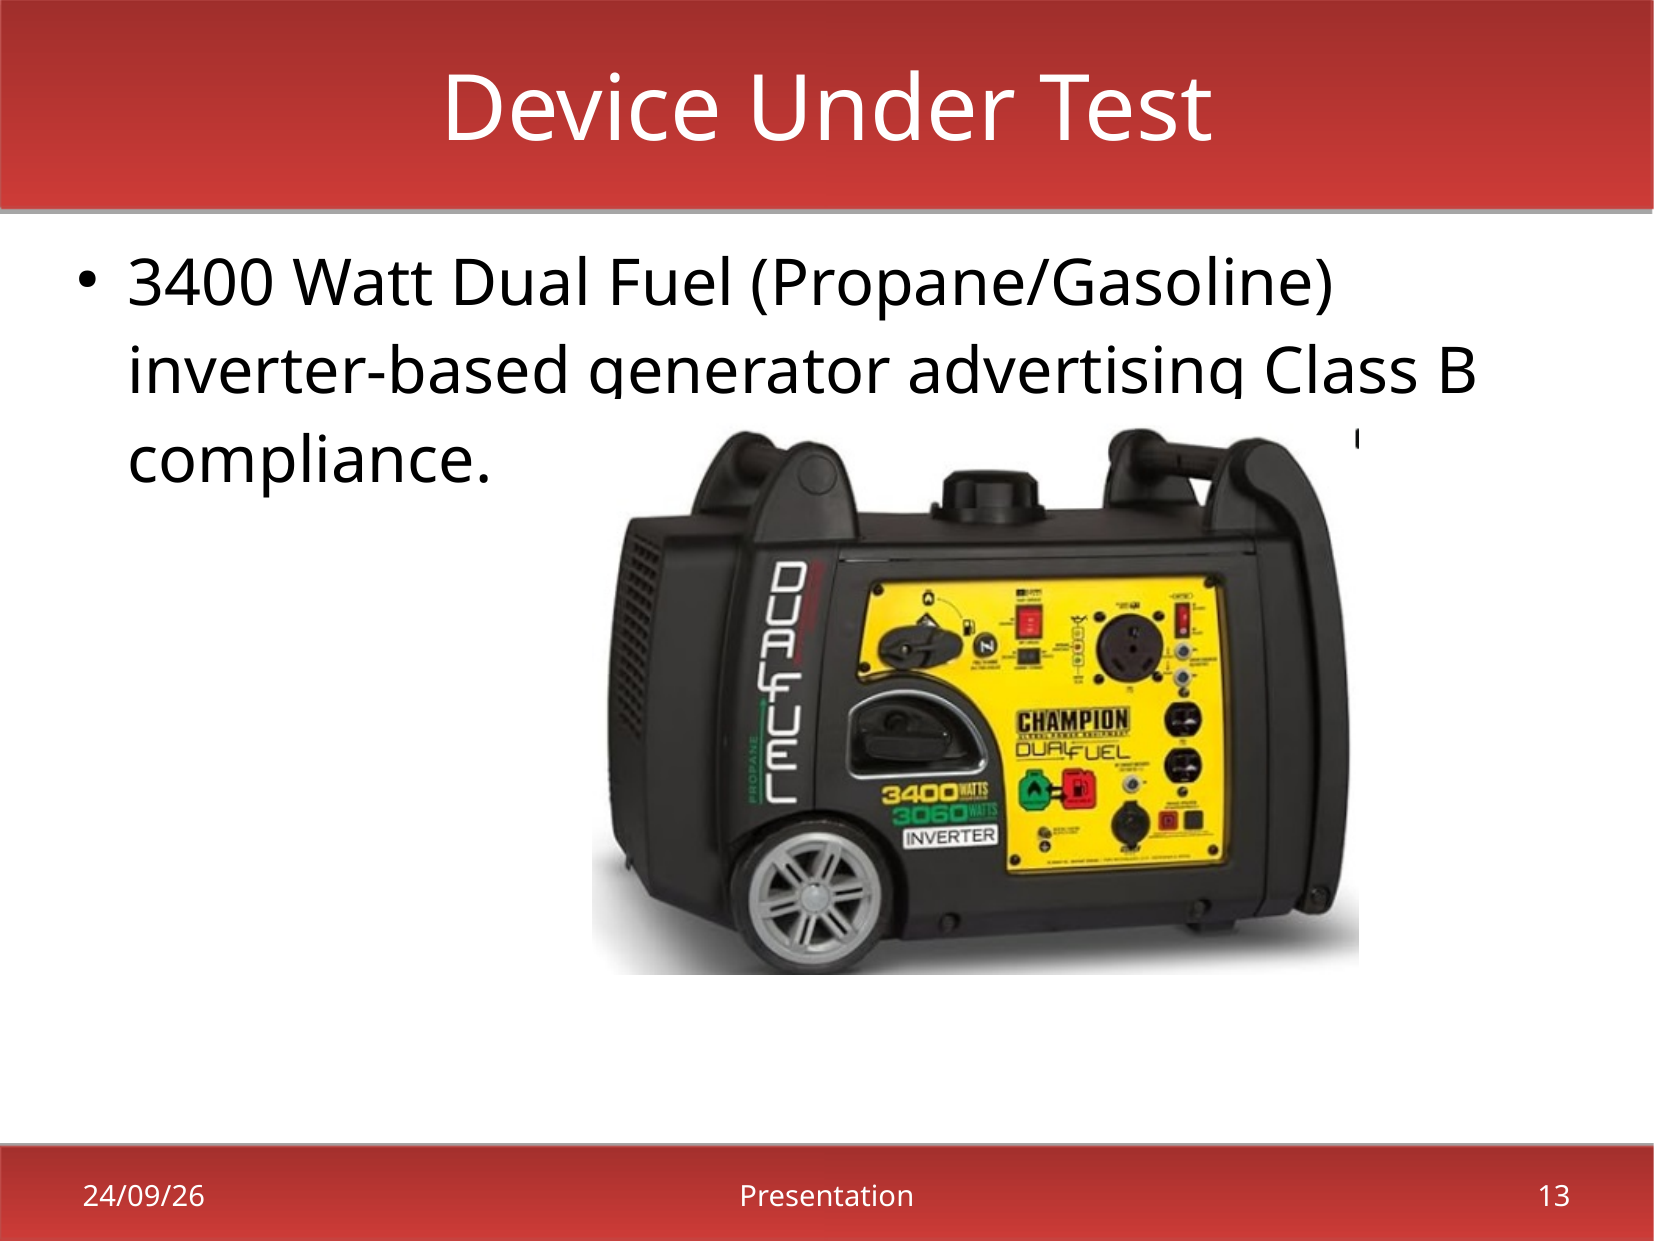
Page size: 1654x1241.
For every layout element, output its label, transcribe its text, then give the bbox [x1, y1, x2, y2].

picture [0, 1143, 1654, 1241]
title Device Under Test [59, 31, 1595, 178]
picture [0, 0, 1654, 214]
list 3400 Watt Dual Fuel (Propane/Gasoline) inverter-based generator advertising Class B compliance. [59, 236, 1595, 502]
picture [592, 399, 1359, 975]
